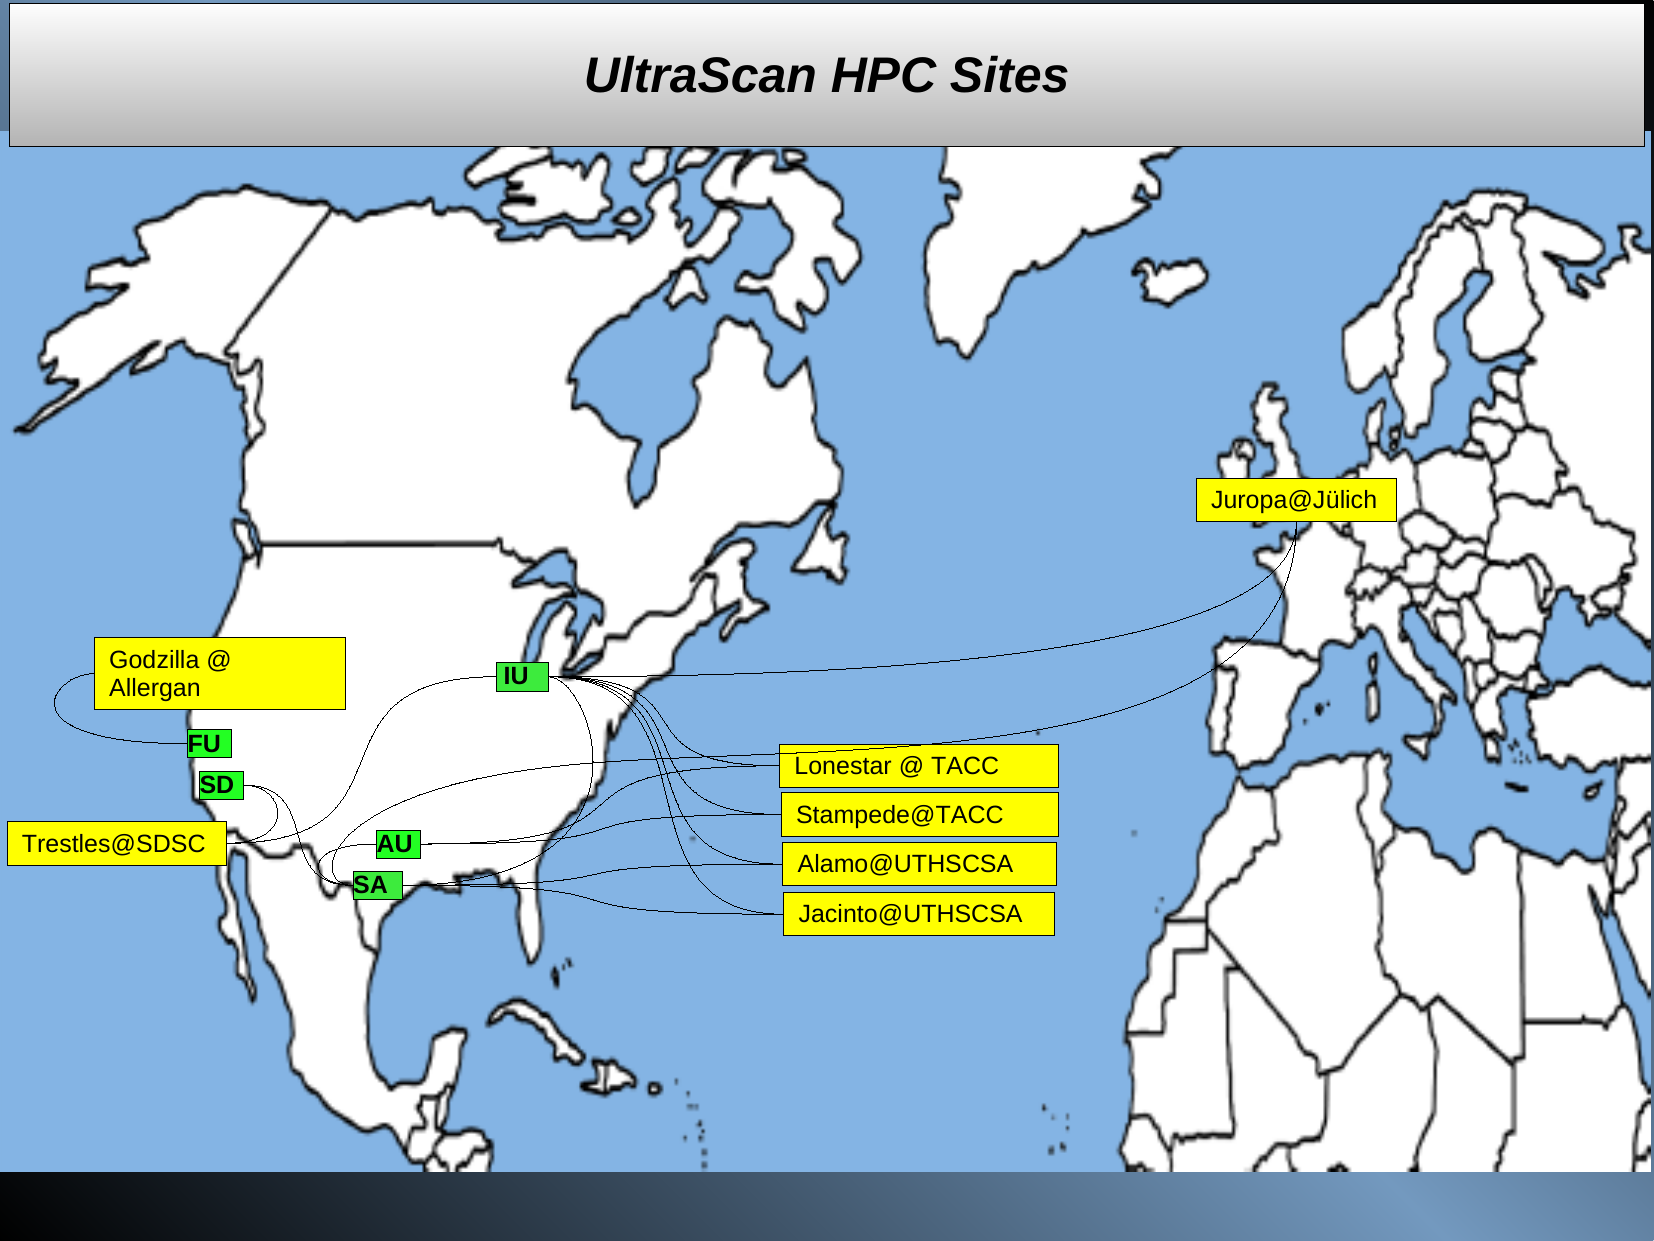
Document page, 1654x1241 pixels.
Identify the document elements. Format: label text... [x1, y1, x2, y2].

text_box Stampede@TACC [781, 792, 1059, 837]
text_box IU [496, 662, 549, 692]
text_box SD [199, 771, 244, 800]
picture [0, 131, 1651, 1172]
text_box Jacinto@UTHSCSA [783, 892, 1055, 936]
text_box Juropa@Jülich [1196, 478, 1397, 522]
text_box Trestles@SDSC [7, 821, 227, 866]
text_box Godzilla @ Allergan [94, 637, 346, 710]
text_box UltraScan HPC Sites [9, 3, 1645, 147]
text_box Alamo@UTHSCSA [782, 842, 1057, 886]
text_box FU [187, 729, 232, 758]
text_box AU [376, 830, 421, 859]
text_box SA [353, 871, 403, 900]
text_box Lonestar @ TACC [779, 744, 1059, 788]
